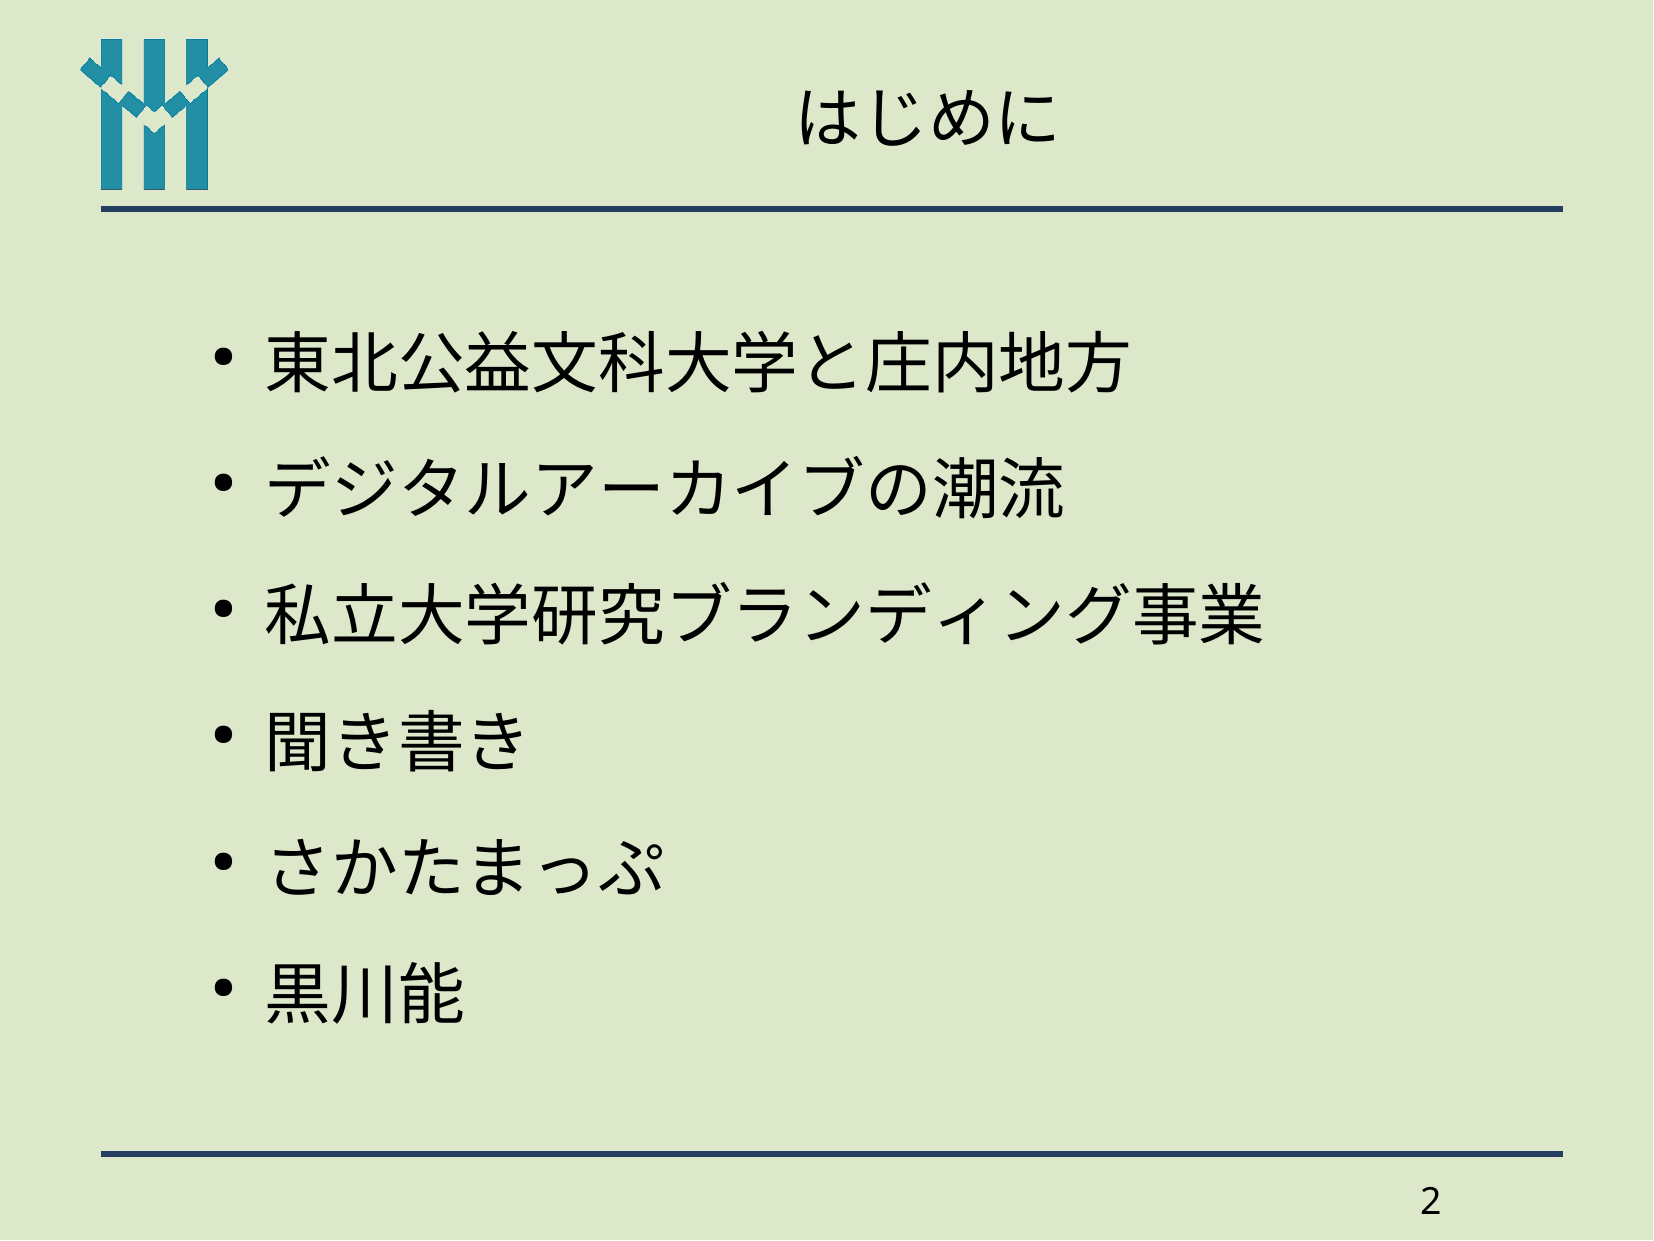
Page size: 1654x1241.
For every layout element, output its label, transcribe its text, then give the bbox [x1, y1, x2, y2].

title はじめに [295, 24, 1561, 203]
list 東北公益文科大学と庄内地方 デジタルアーカイブの潮流 私立大学研究ブランディング事業 聞き書き さかたまっぷ 黒川能 [123, 309, 1536, 1030]
picture [59, 15, 249, 209]
